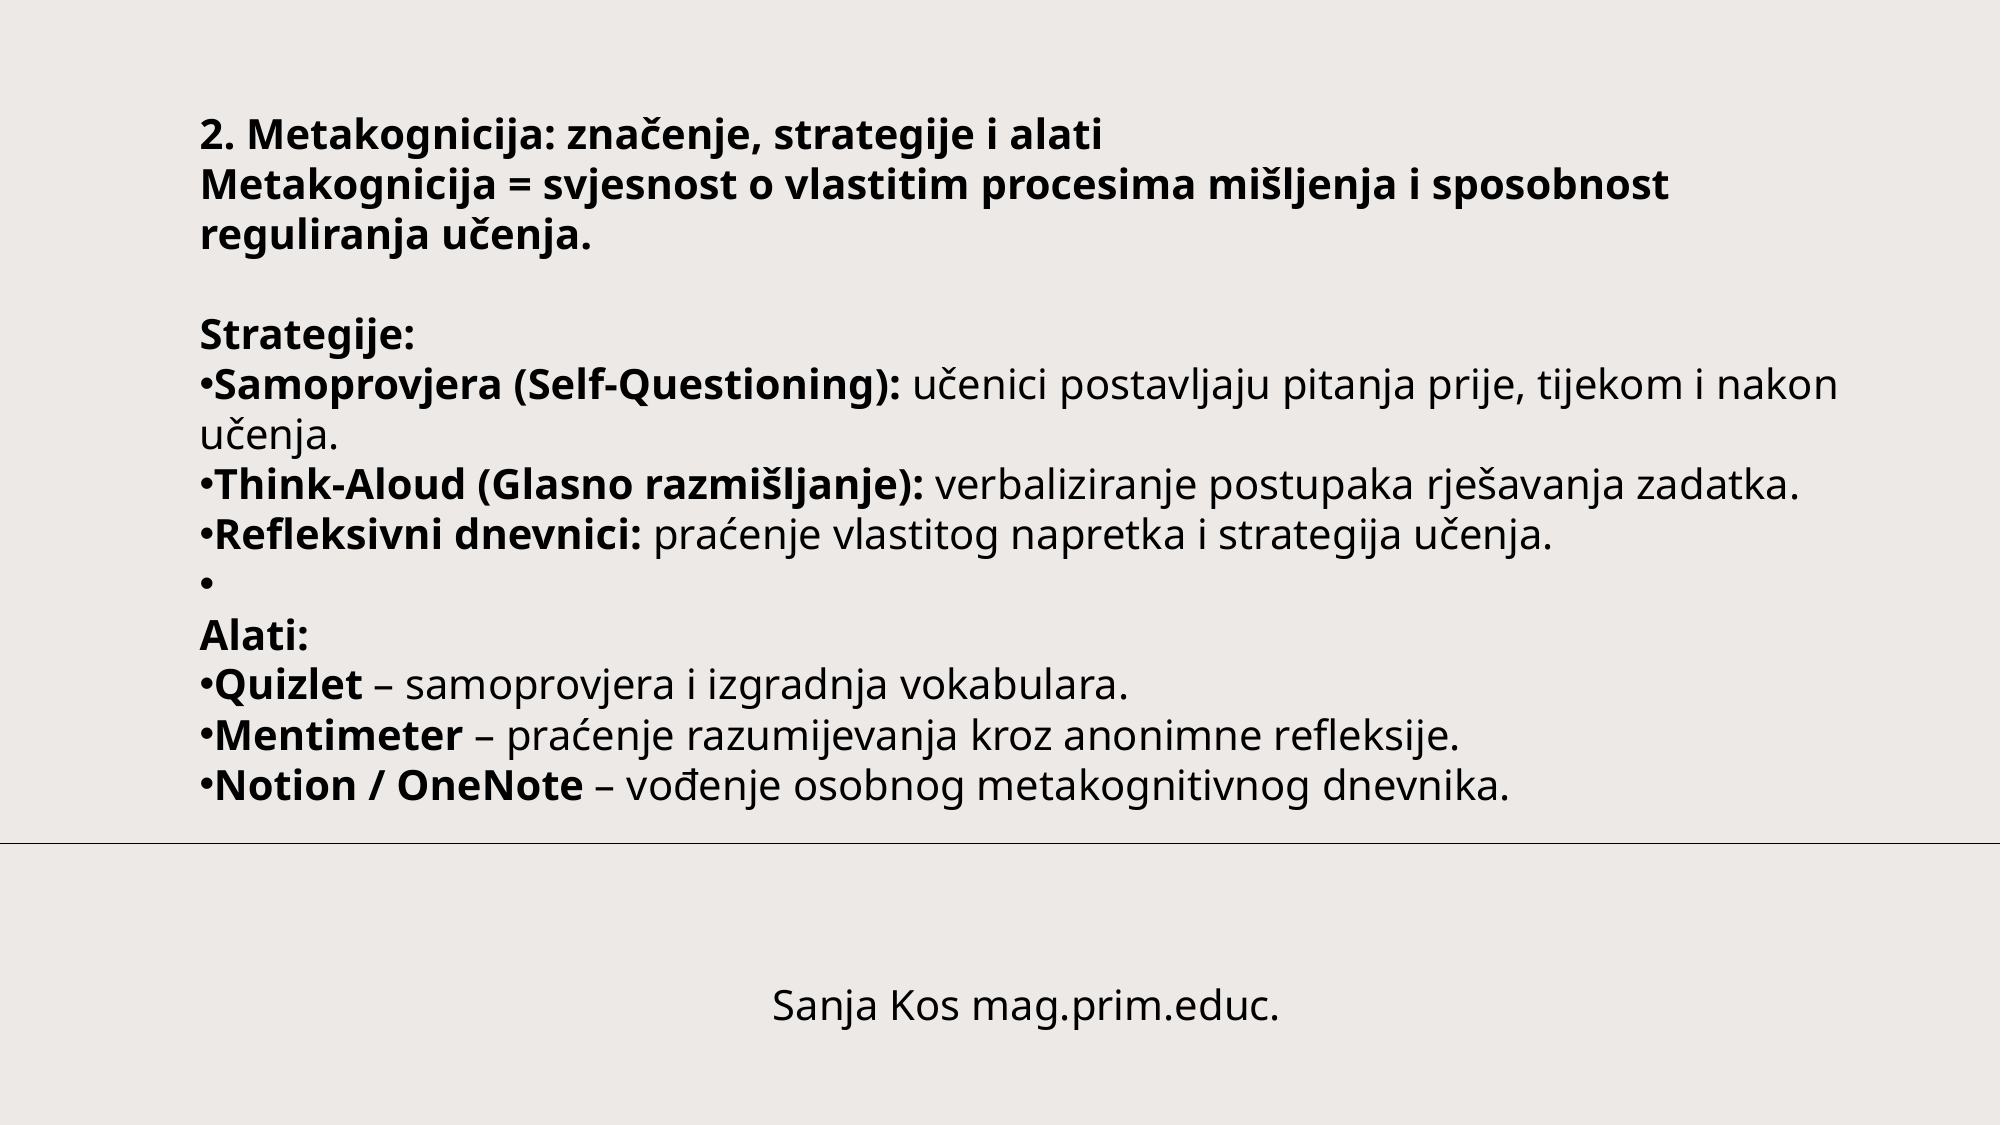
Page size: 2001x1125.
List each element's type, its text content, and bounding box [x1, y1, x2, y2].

text_box 2. Metakognicija: značenje, strategije i alati Metakognicija = svjesnost o vlastitim procesima mišljenja i sposobnost reguliranja učenja. Strategije: Samoprovjera (Self-Questioning): učenici postavljaju pitanja prije, tijekom i nakon učenja. Think-Aloud (Glasno razmišljanje): verbaliziranje postupaka rješavanja zadatka. Refleksivni dnevnici: praćenje vlastitog napretka i strategija učenja. Alati: Quizlet – samoprovjera i izgradnja vokabulara. Mentimeter – praćenje razumijevanja kroz anonimne refleksije. Notion / OneNote – vođenje osobnog metakognitivnog dnevnika. [184, 100, 1892, 773]
subtitle Sanja Kos mag.prim.educ. [721, 951, 1333, 1052]
